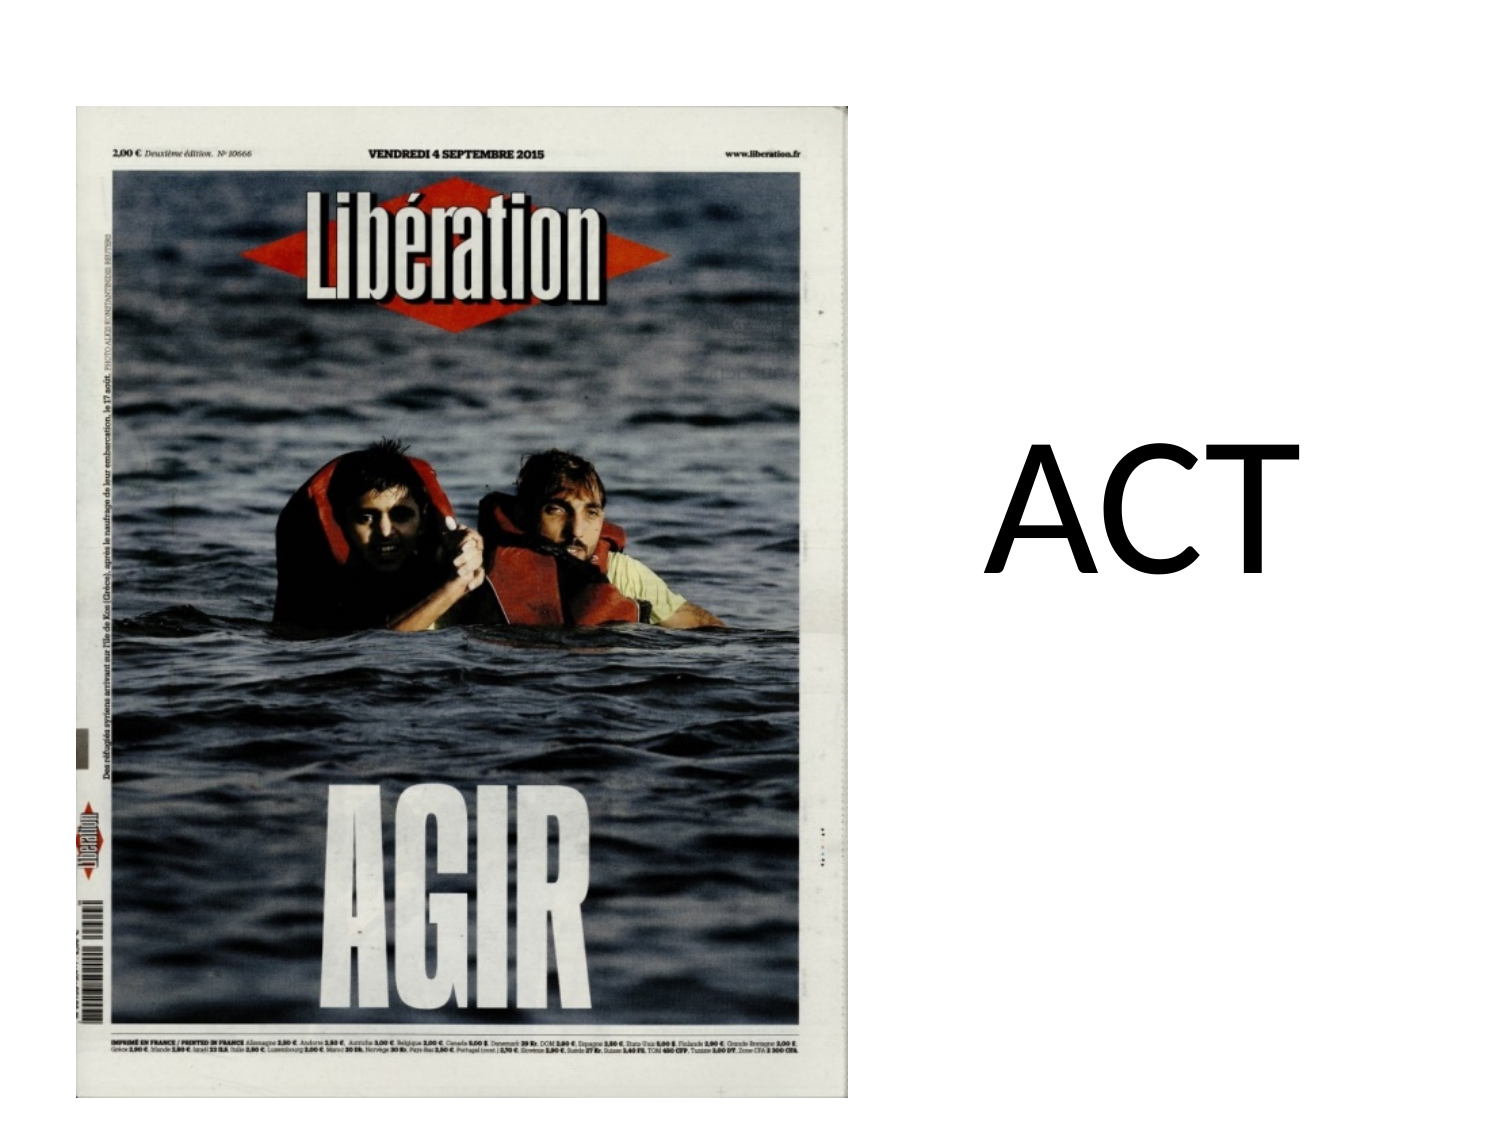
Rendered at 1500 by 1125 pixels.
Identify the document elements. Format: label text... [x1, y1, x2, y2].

picture [76, 106, 848, 1098]
text_box ACT [968, 366, 1318, 621]
